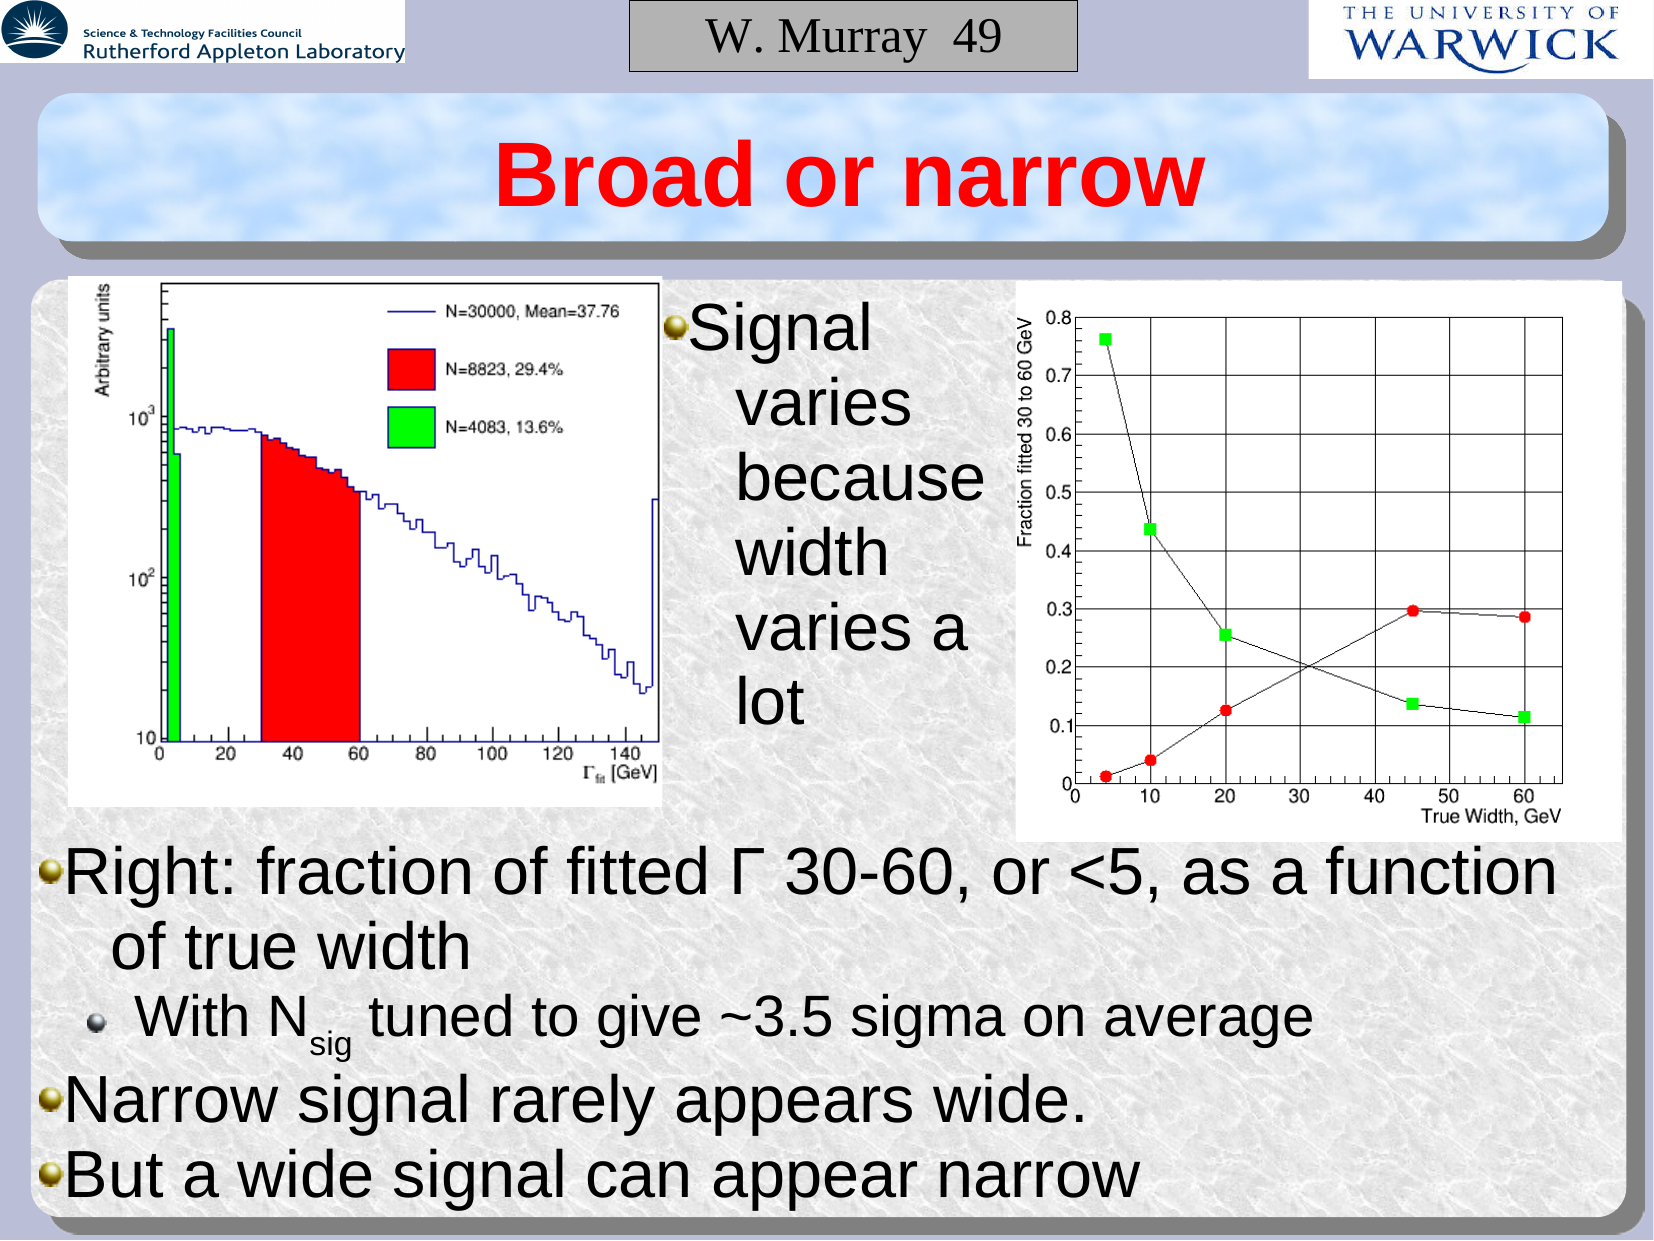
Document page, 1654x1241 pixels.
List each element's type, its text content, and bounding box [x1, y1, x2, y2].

list Signal varies because width varies a lot [664, 290, 1021, 814]
title Broad or narrow [90, 101, 1584, 249]
picture [0, 0, 405, 63]
picture [30, 276, 1627, 1208]
list Right: fraction of fitted Γ 30-60, or <5, as a function of true width With Nsig tuned to give ~3.5 sigma on average Narrow signal rarely appears wide. But a wide signal can appear narrow [39, 833, 1621, 1241]
picture [37, 93, 1609, 242]
picture [1308, 0, 1654, 79]
